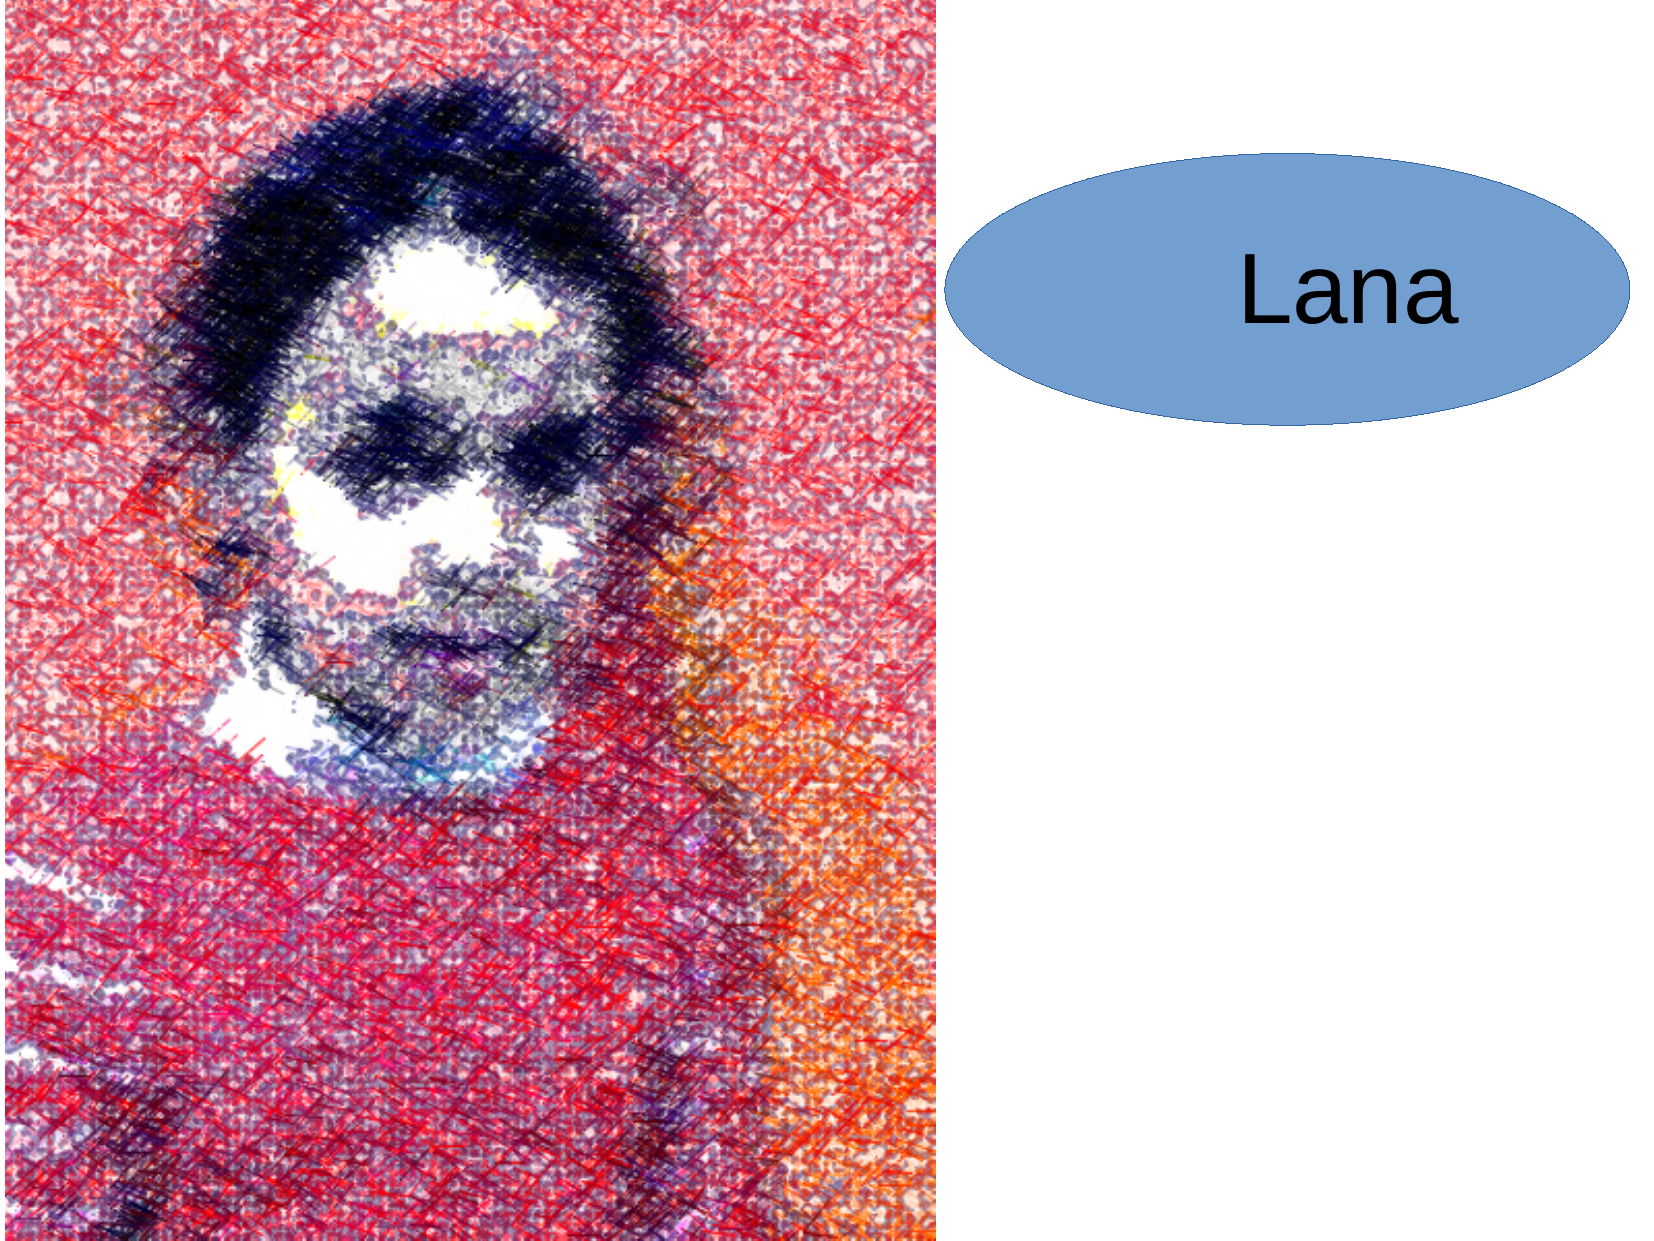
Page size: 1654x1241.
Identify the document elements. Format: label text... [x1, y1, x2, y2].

text_box Lana [944, 153, 1630, 426]
picture [5, 0, 936, 1241]
